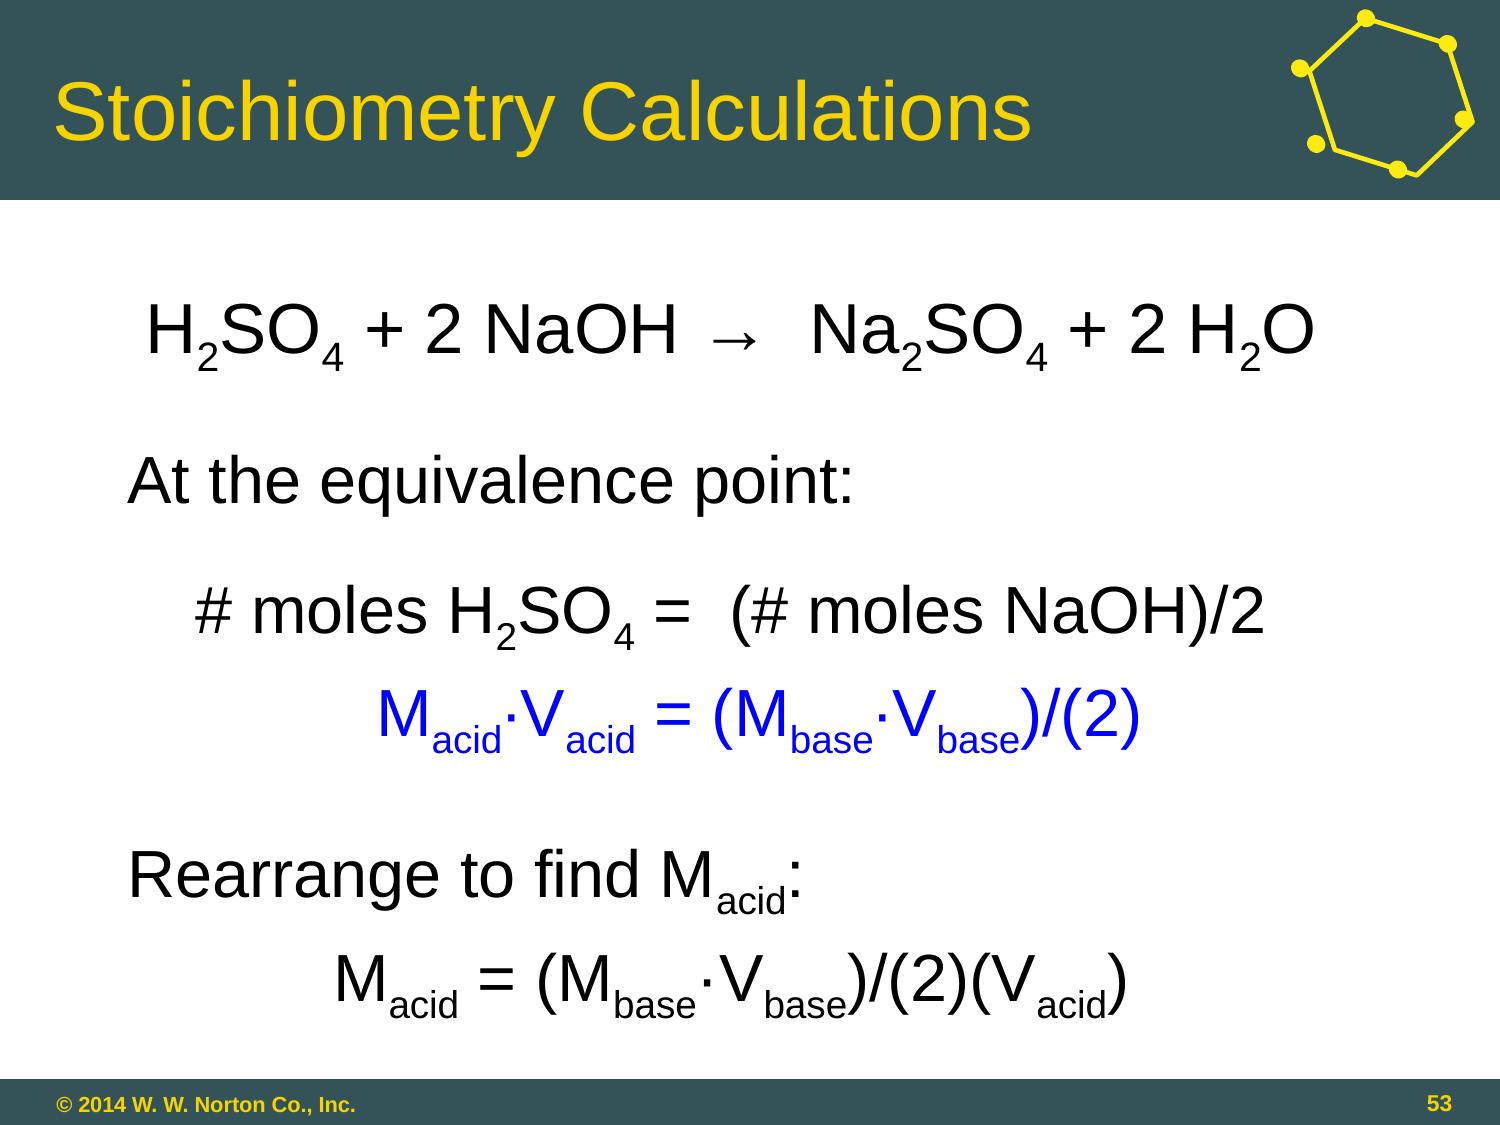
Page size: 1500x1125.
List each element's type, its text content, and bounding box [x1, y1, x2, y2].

title Stoichiometry Calculations [37, 19, 1118, 195]
list H2SO4 + 2 NaOH → Na2SO4 + 2 H2O At the equivalence point: # moles H2SO4 = (# moles NaOH)/2 Macid·Vacid = (Mbase·Vbase)/(2) Rearrange to find Macid: Macid = (Mbase·Vbase)/(2)(Vacid) [112, 275, 1350, 1000]
slide_number <number> [1408, 1085, 1468, 1120]
